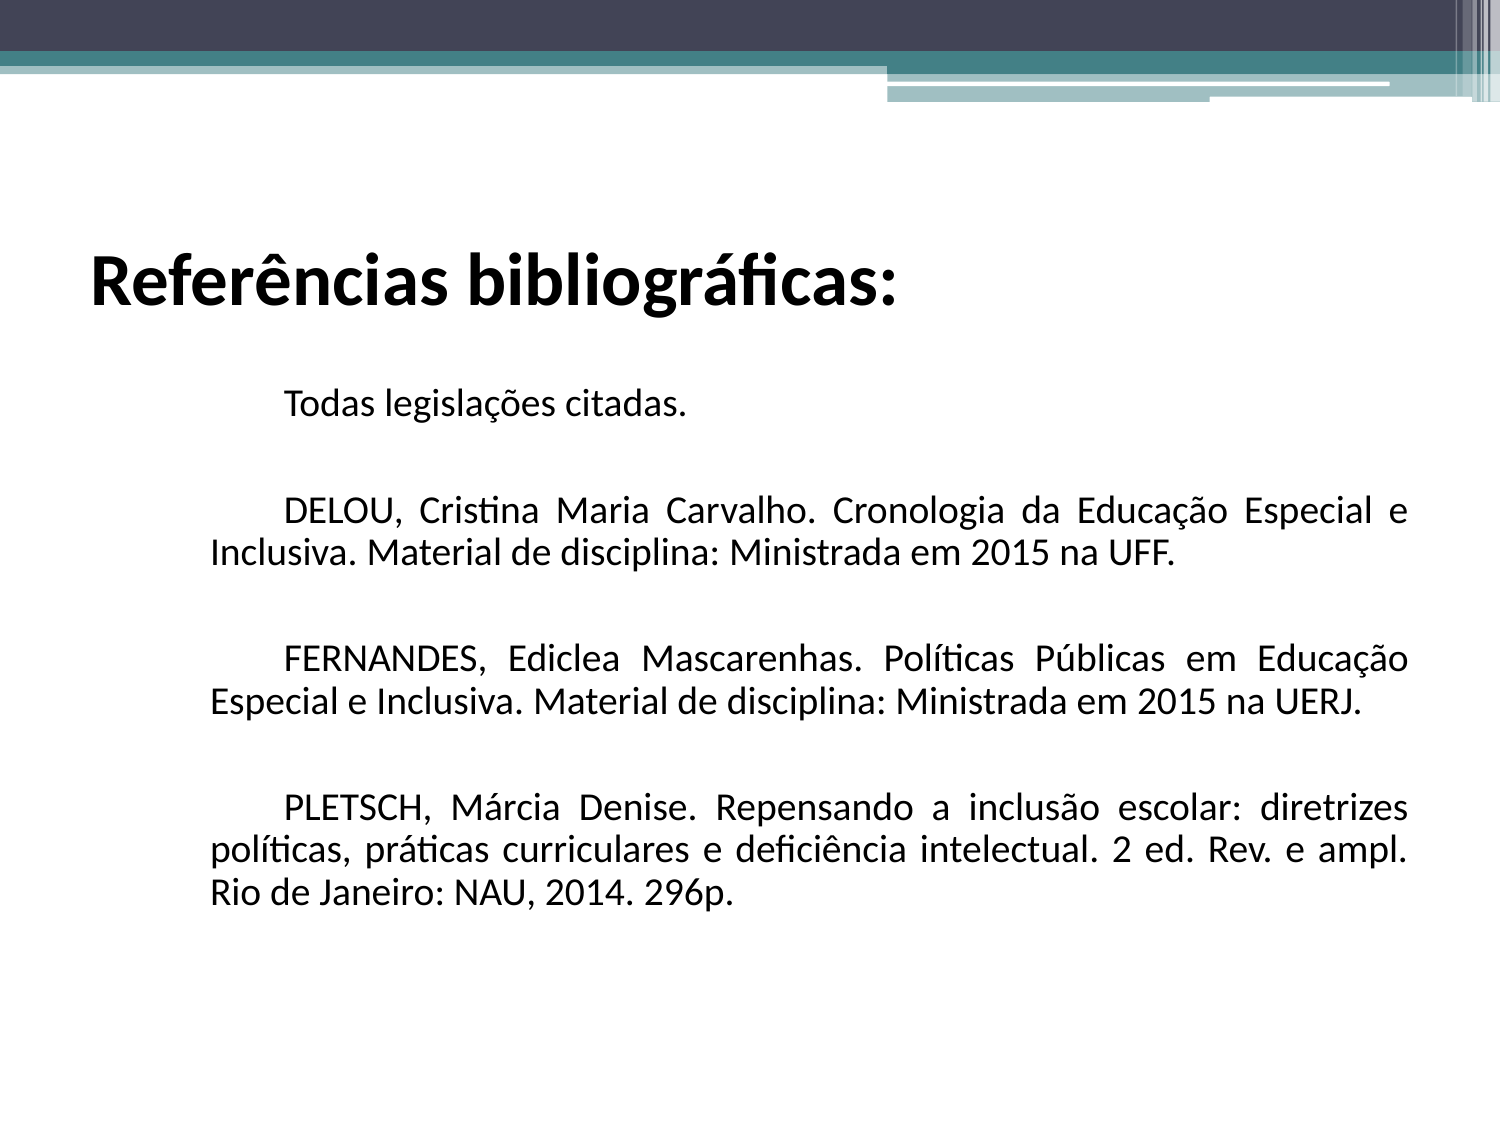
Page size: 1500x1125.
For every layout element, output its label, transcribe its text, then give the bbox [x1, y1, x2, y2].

title Referências bibliográficas: [75, 187, 1426, 363]
list Todas legislações citadas. DELOU, Cristina Maria Carvalho. Cronologia da Educação Especial e Inclusiva. Material de disciplina: Ministrada em 2015 na UFF. FERNANDES, Ediclea Mascarenhas. Políticas Públicas em Educação Especial e Inclusiva. Material de disciplina: Ministrada em 2015 na UERJ. PLETSCH, Márcia Denise. Repensando a inclusão escolar: diretrizes políticas, práticas curriculares e deficiência intelectual. 2 ed. Rev. e ampl. Rio de Janeiro: NAU, 2014. 296p. [75, 368, 1426, 1079]
